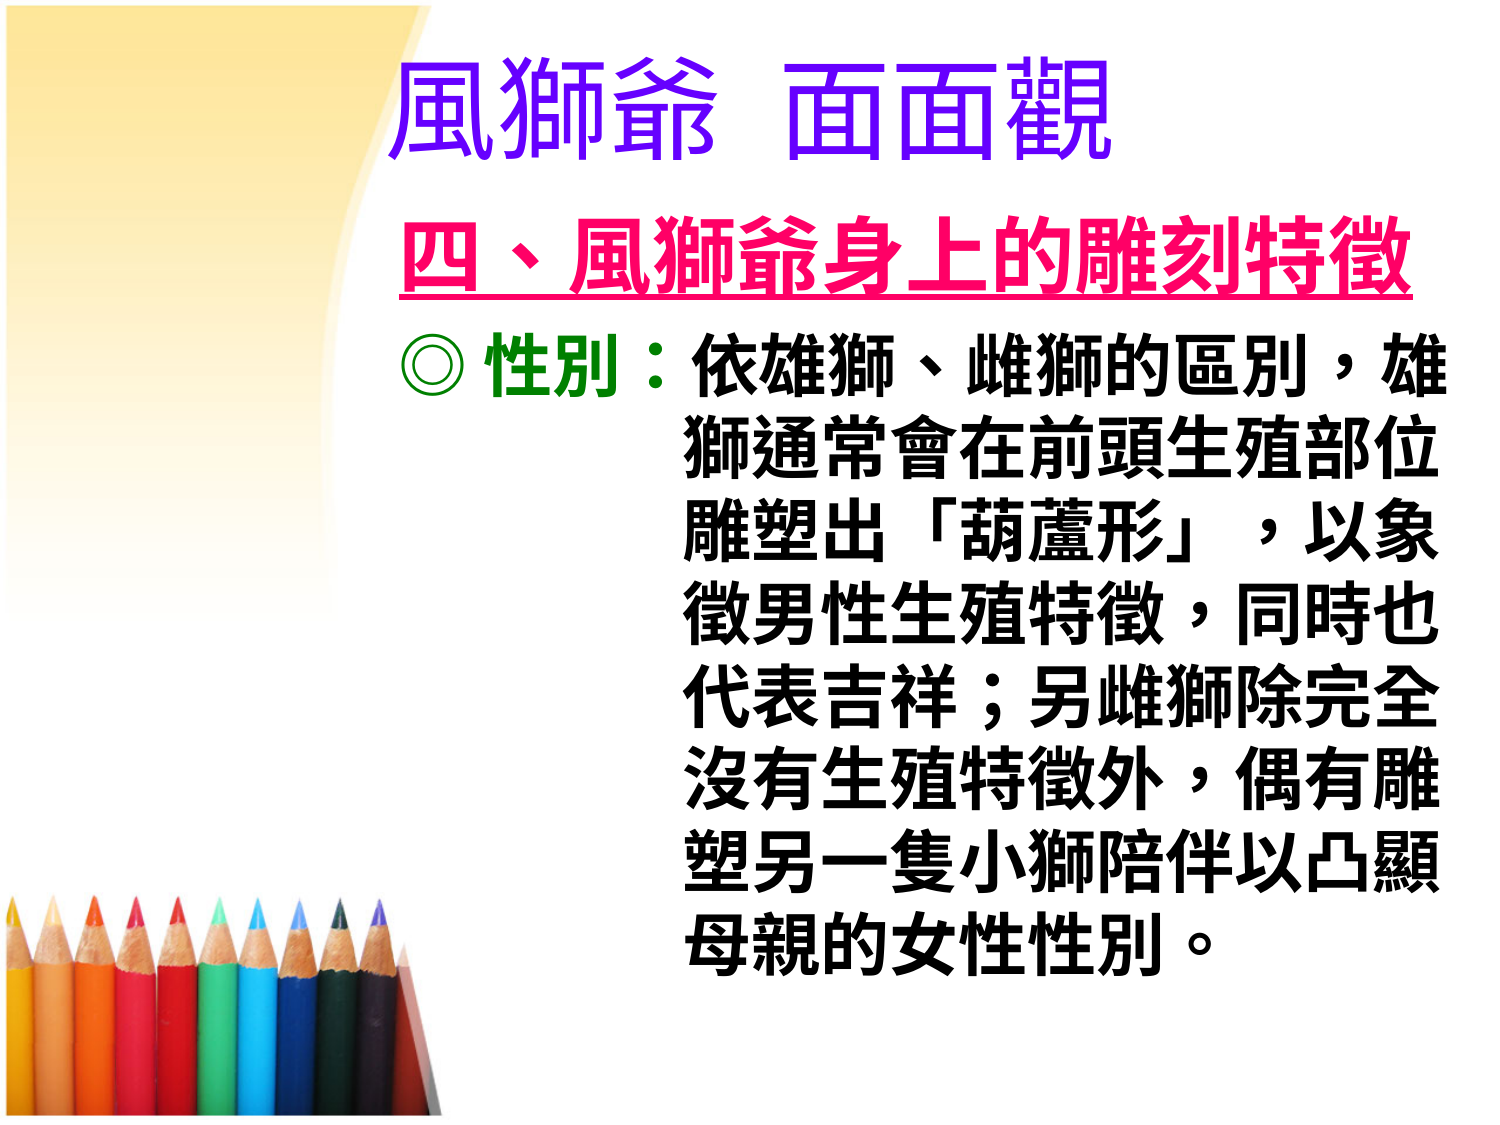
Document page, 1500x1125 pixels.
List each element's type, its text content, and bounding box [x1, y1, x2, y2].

title 風獅爺 面面觀 [75, 19, 1426, 194]
list 四、風獅爺身上的雕刻特徵 ◎性別：依雄獅、雌獅的區別，雄獅通常會在前頭生殖部位雕塑出「葫蘆形」，以象徵男性生殖特徵，同時也代表吉祥；另雌獅除完全沒有生殖特徵外，偶有雕塑另一隻小獅陪伴以凸顯母親的女性性別。 [100, 196, 1471, 1024]
picture [0, 0, 1500, 1120]
